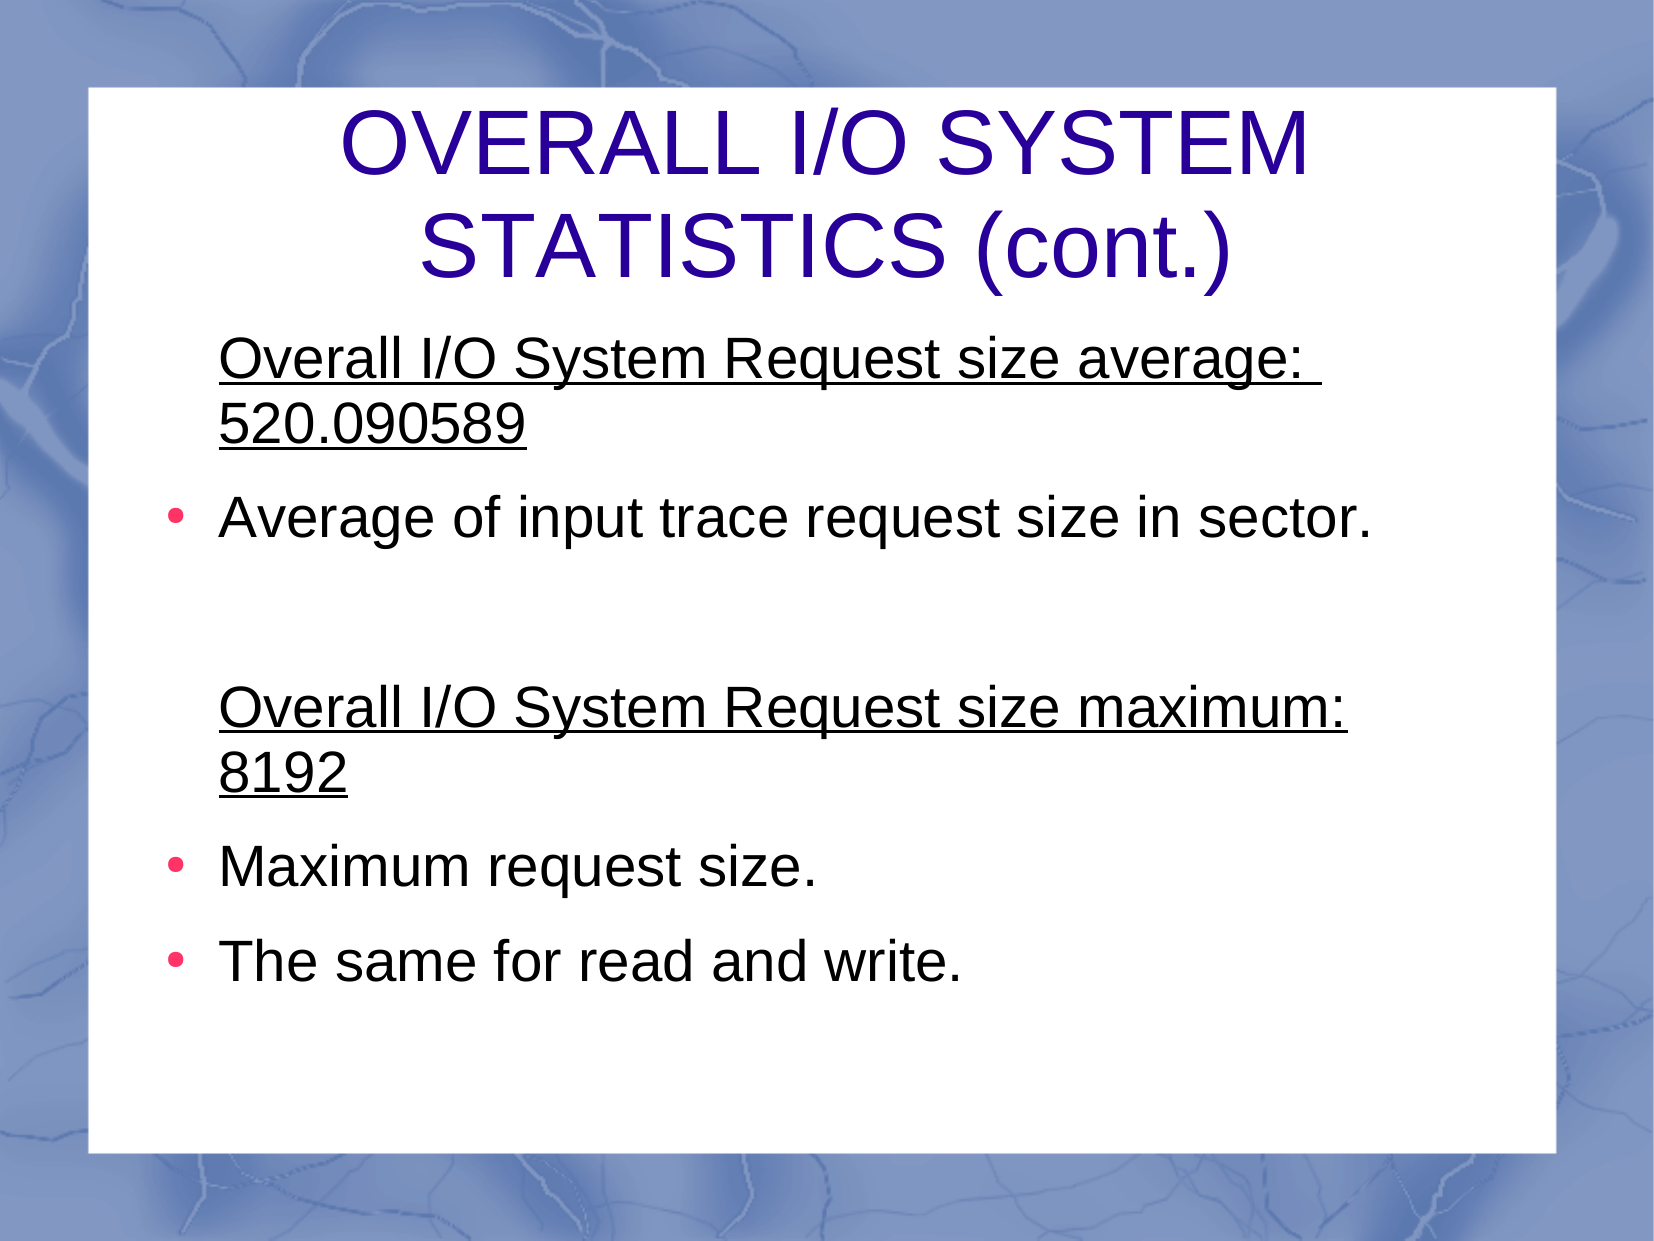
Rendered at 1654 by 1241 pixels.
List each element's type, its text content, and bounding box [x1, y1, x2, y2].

picture [0, 0, 1654, 1241]
list Overall I/O System Request size average: 520.090589 Average of input trace request size in sector. Overall I/O System Request size maximum: 8192 Maximum request size. The same for read and write. [147, 325, 1506, 1130]
title OVERALL I/O SYSTEM STATISTICS (cont.) [118, 91, 1536, 297]
